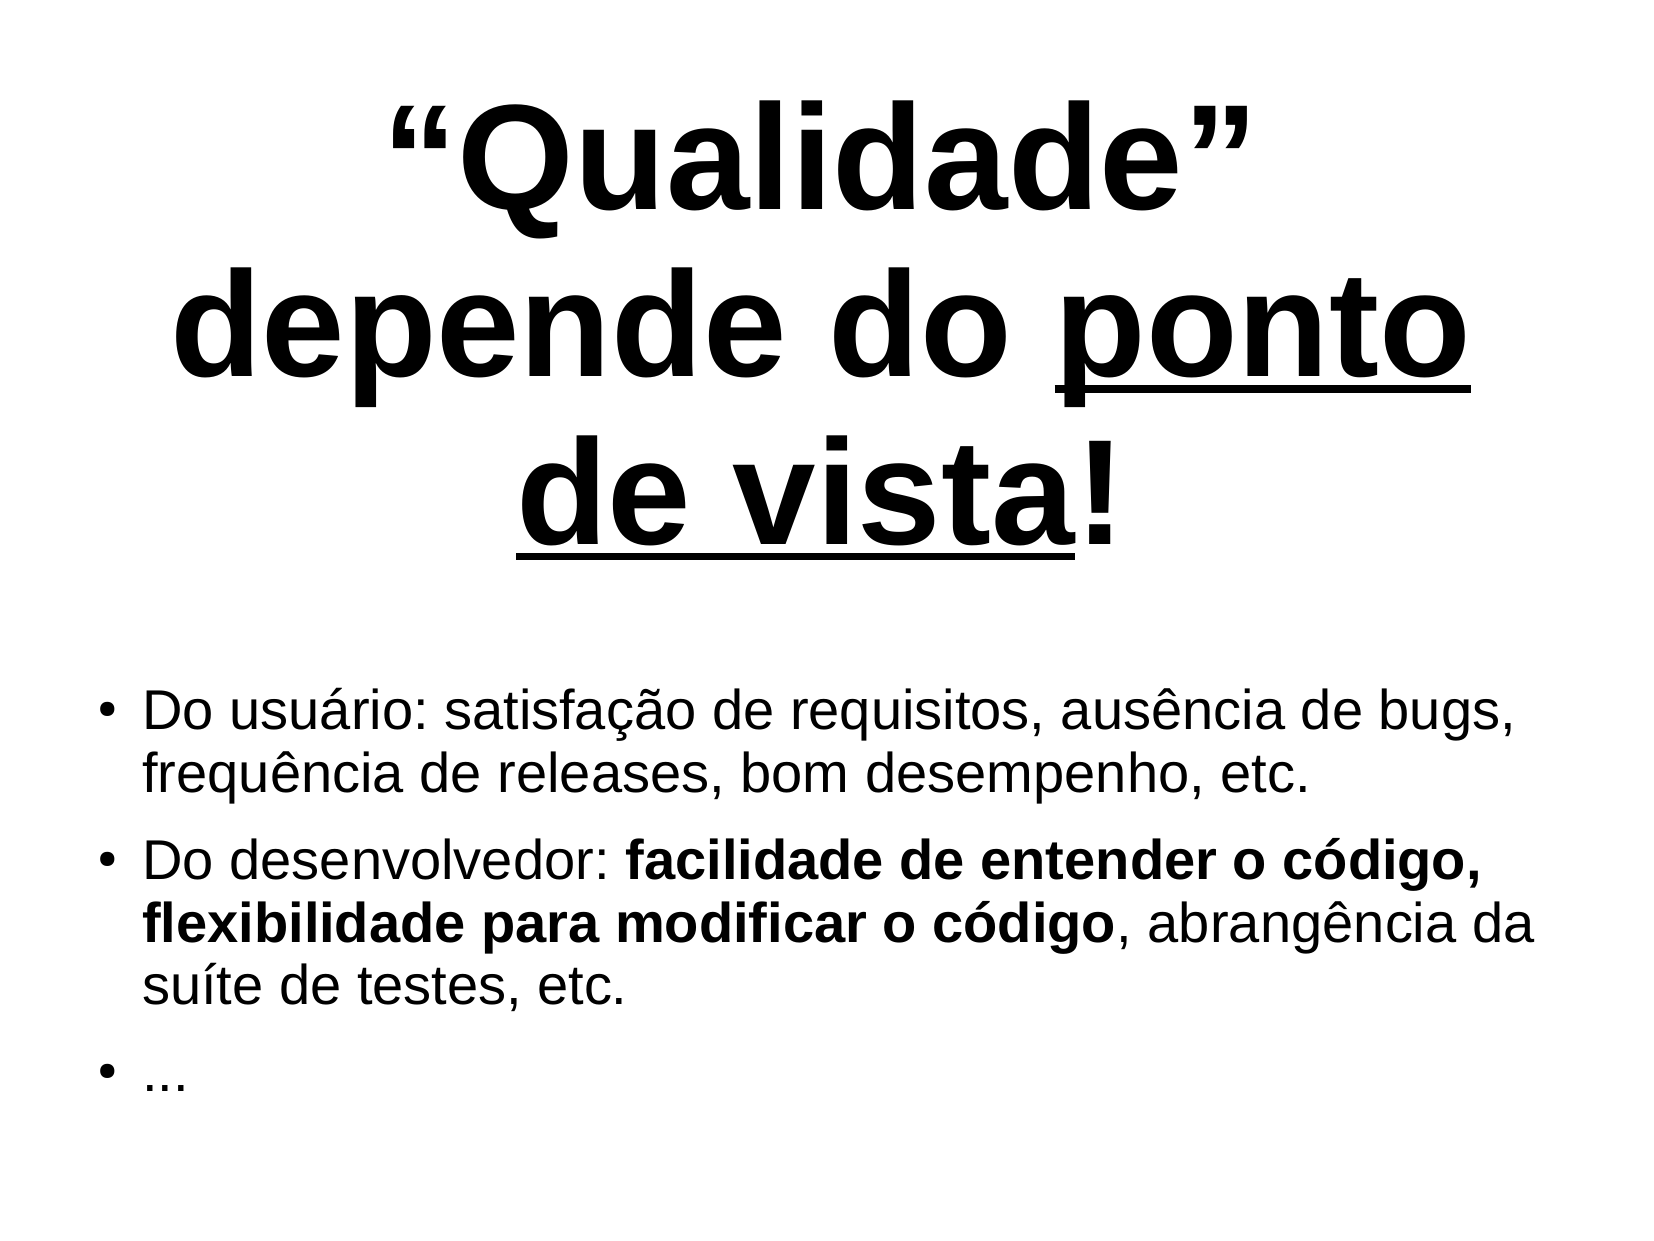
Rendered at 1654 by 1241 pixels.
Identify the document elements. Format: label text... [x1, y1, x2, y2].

list Do usuário: satisfação de requisitos, ausência de bugs, frequência de releases, bom desempenho, etc. Do desenvolvedor: facilidade de entender o código, flexibilidade para modificar o código, abrangência da suíte de testes, etc. ... [82, 679, 1571, 1109]
title “Qualidade” depende do ponto de vista! [76, 59, 1565, 591]
